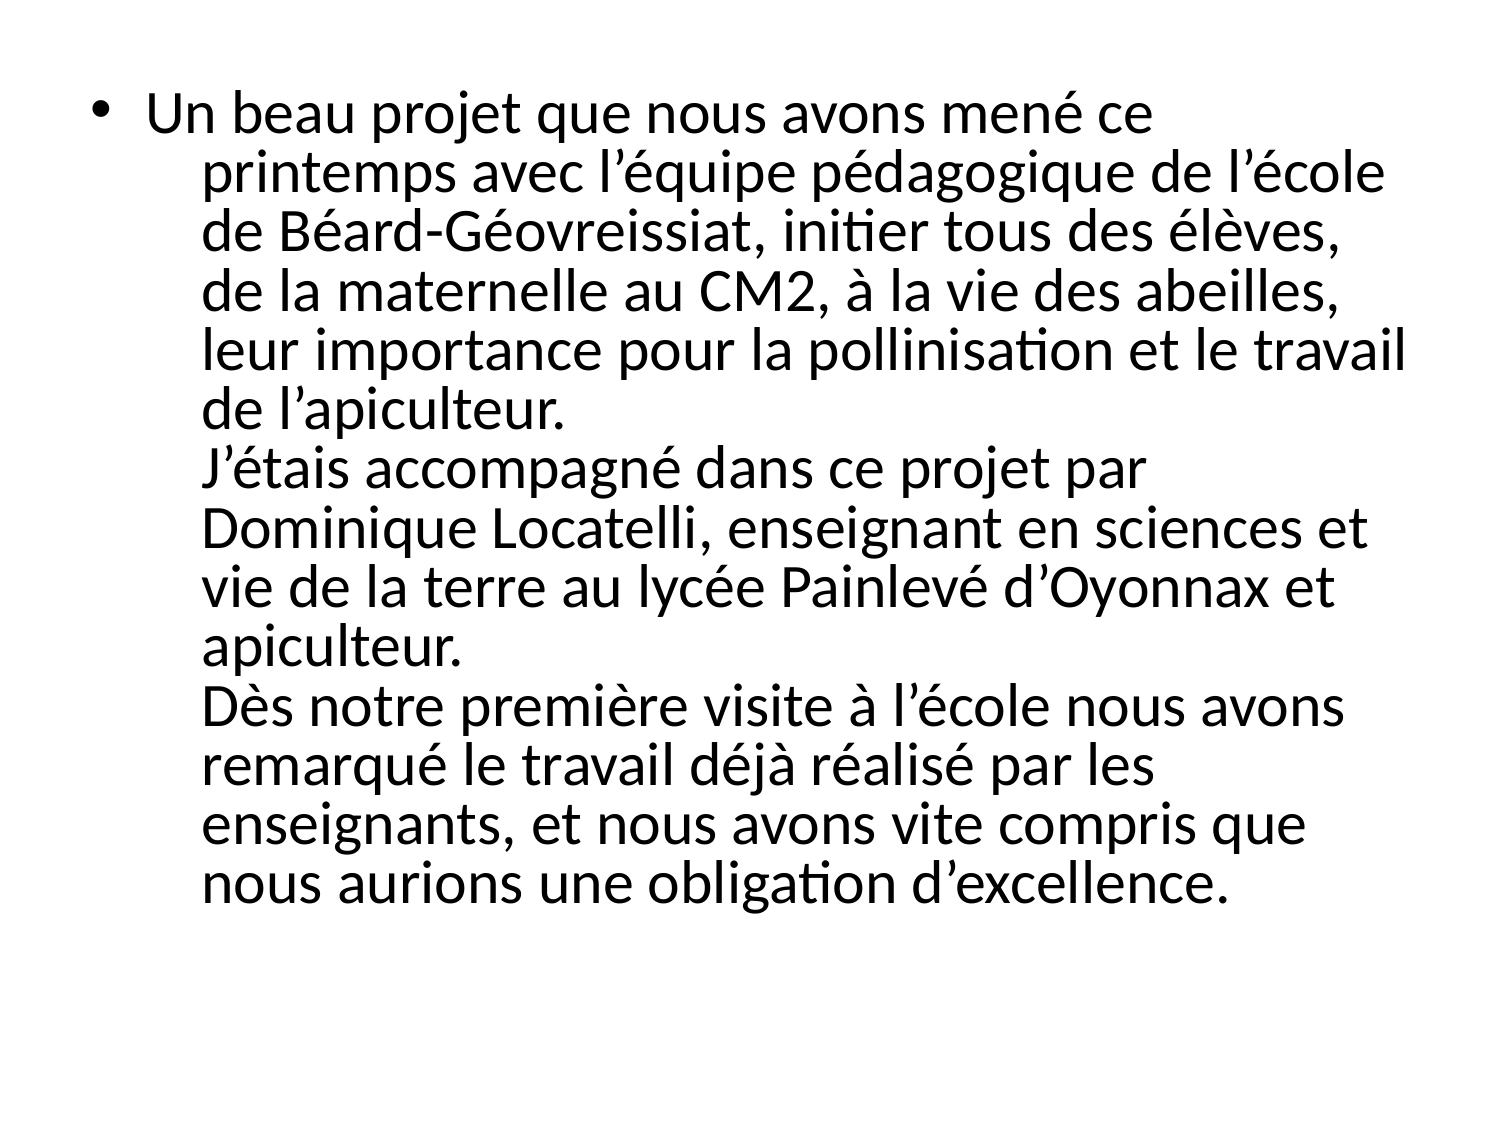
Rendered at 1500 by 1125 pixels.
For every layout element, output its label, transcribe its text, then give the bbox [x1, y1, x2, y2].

list Un beau projet que nous avons mené ce printemps avec l’équipe pédagogique de l’école de Béard-Géovreissiat, initier tous des élèves, de la maternelle au CM2, à la vie des abeilles, leur importance pour la pollinisation et le travail de l’apiculteur. J’étais accompagné dans ce projet par Dominique Locatelli, enseignant en sciences et vie de la terre au lycée Painlevé d’Oyonnax et apiculteur. Dès notre première visite à l’école nous avons remarqué le travail déjà réalisé par les enseignants, et nous avons vite compris que nous aurions une obligation d’excellence. [75, 78, 1426, 1005]
